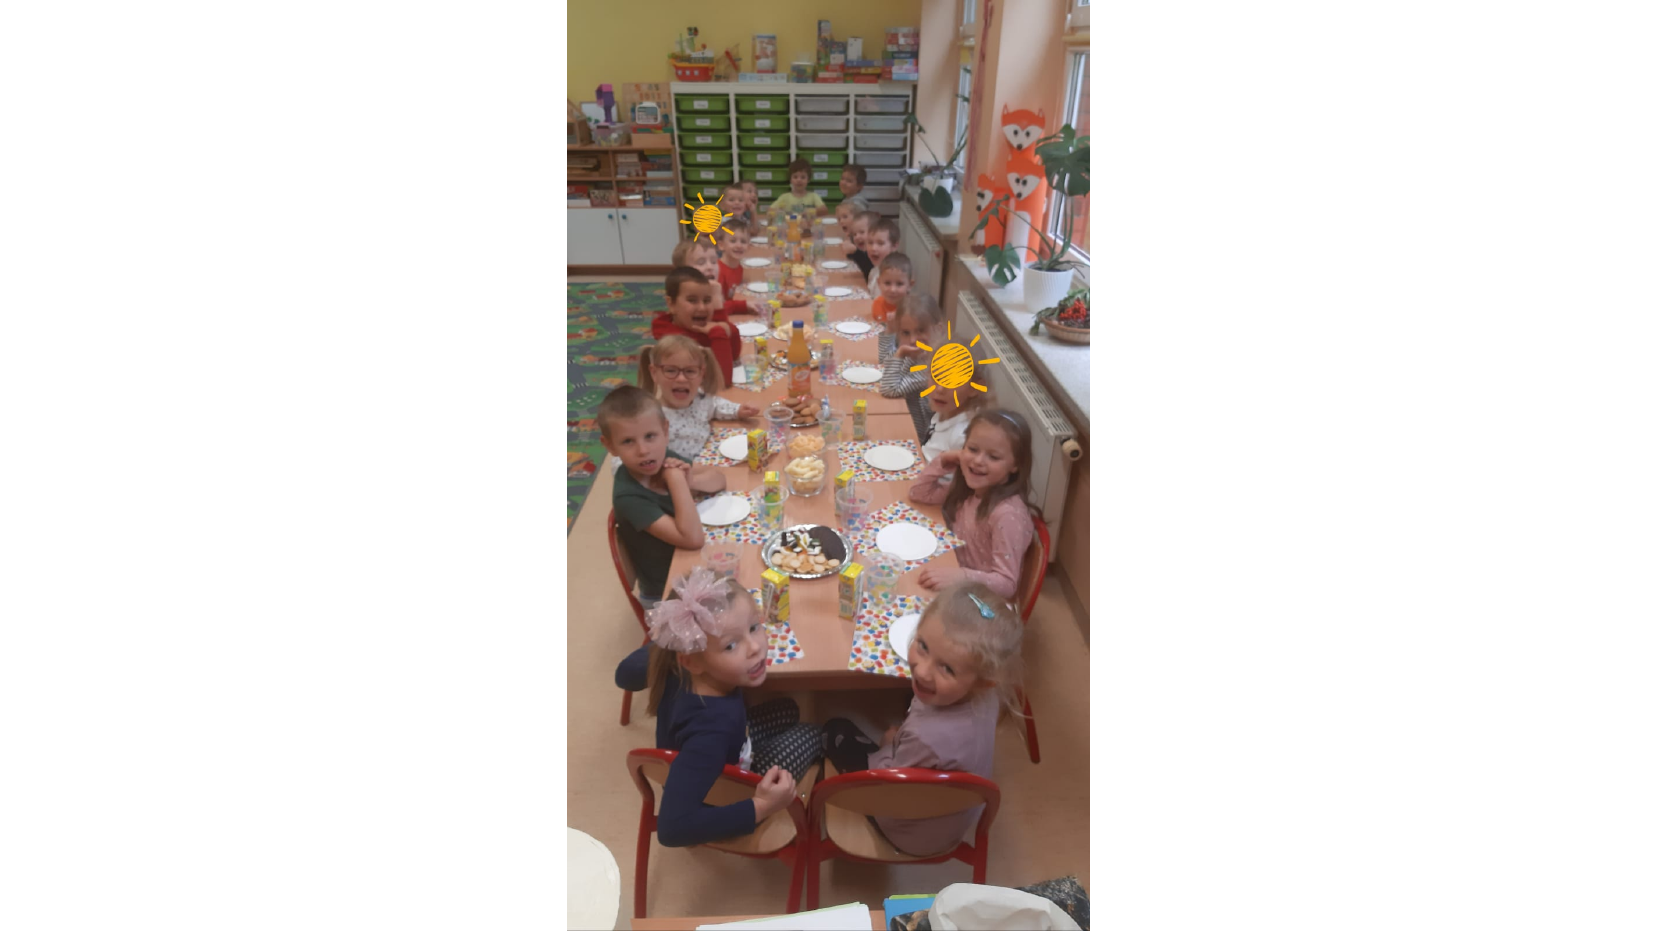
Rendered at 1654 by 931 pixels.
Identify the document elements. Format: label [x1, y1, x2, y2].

picture [567, 0, 1090, 931]
